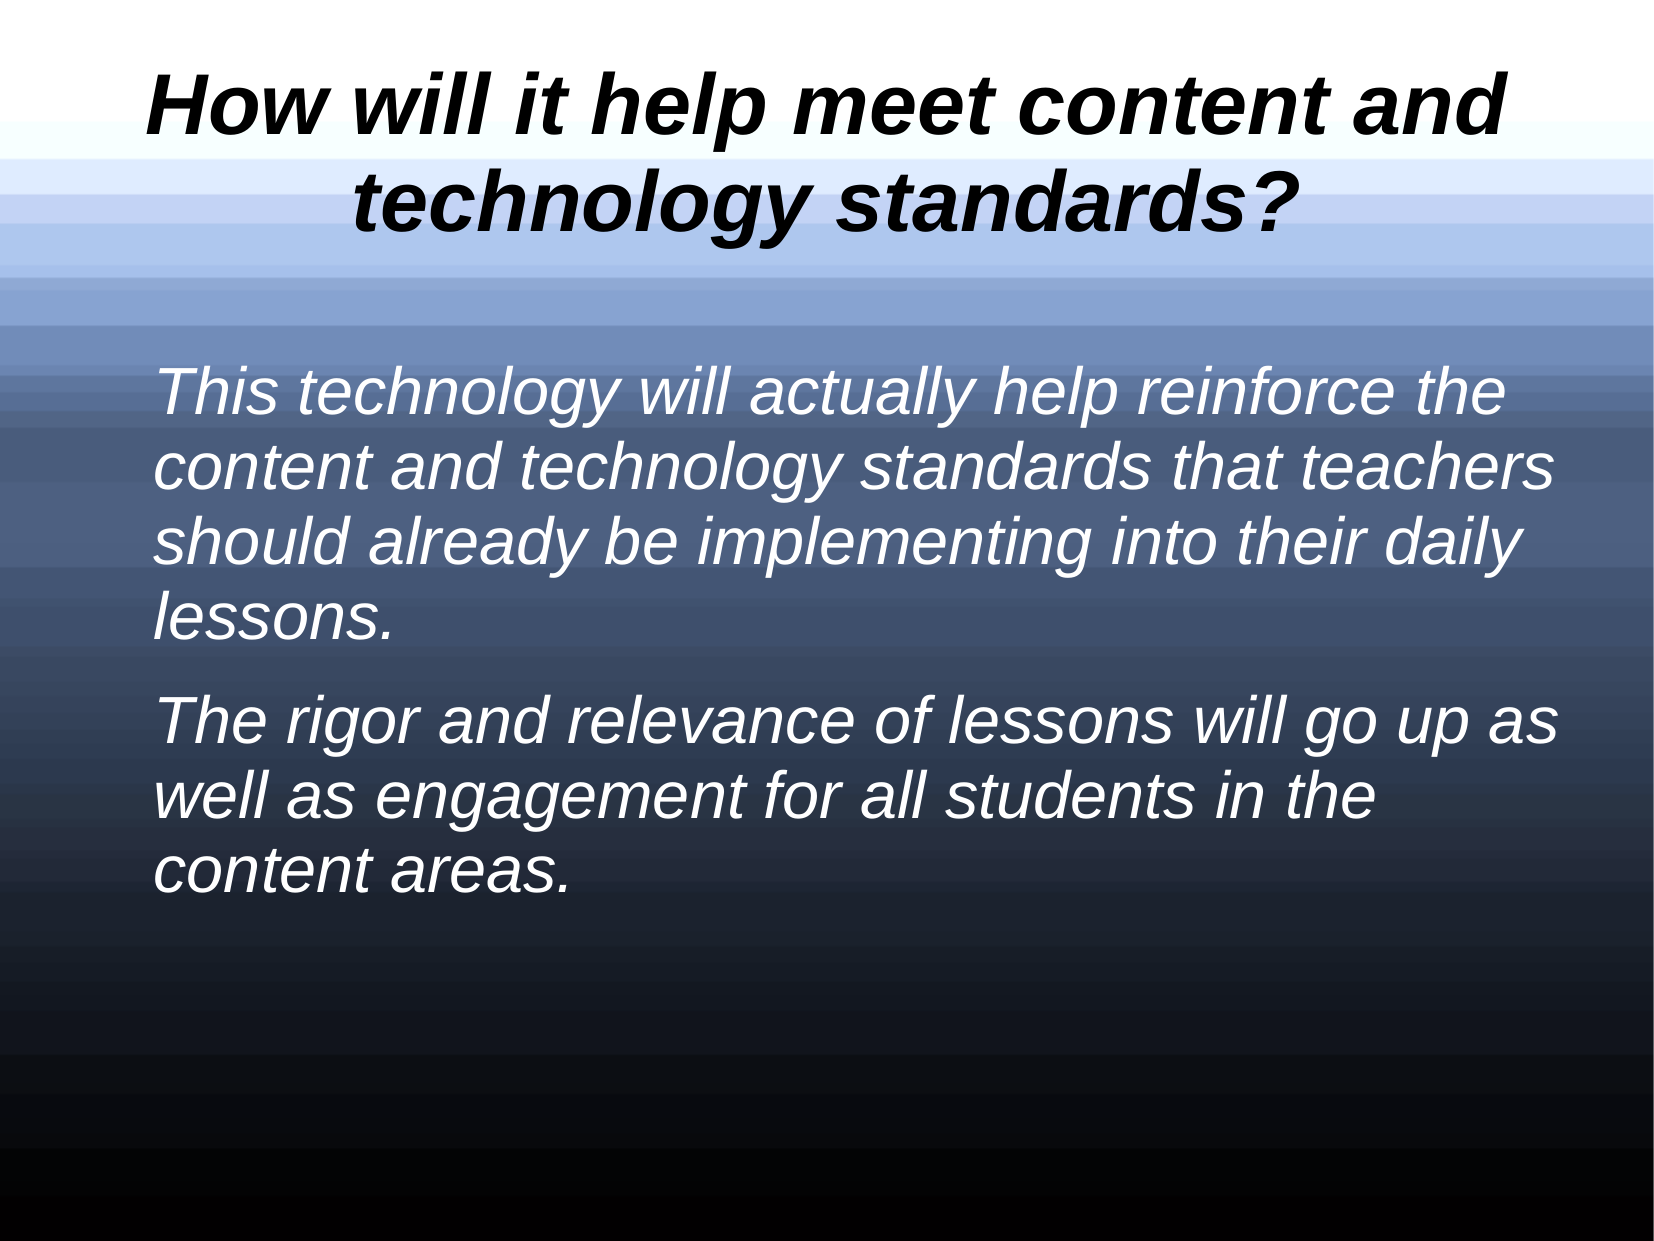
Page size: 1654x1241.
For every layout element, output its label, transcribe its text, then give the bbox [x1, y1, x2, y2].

picture [0, 0, 1654, 1241]
title How will it help meet content and technology standards? [82, 49, 1571, 257]
list This technology will actually help reinforce the content and technology standards that teachers should already be implementing into their daily lessons. The rigor and relevance of lessons will go up as well as engagement for all students in the content areas. [82, 354, 1571, 1109]
